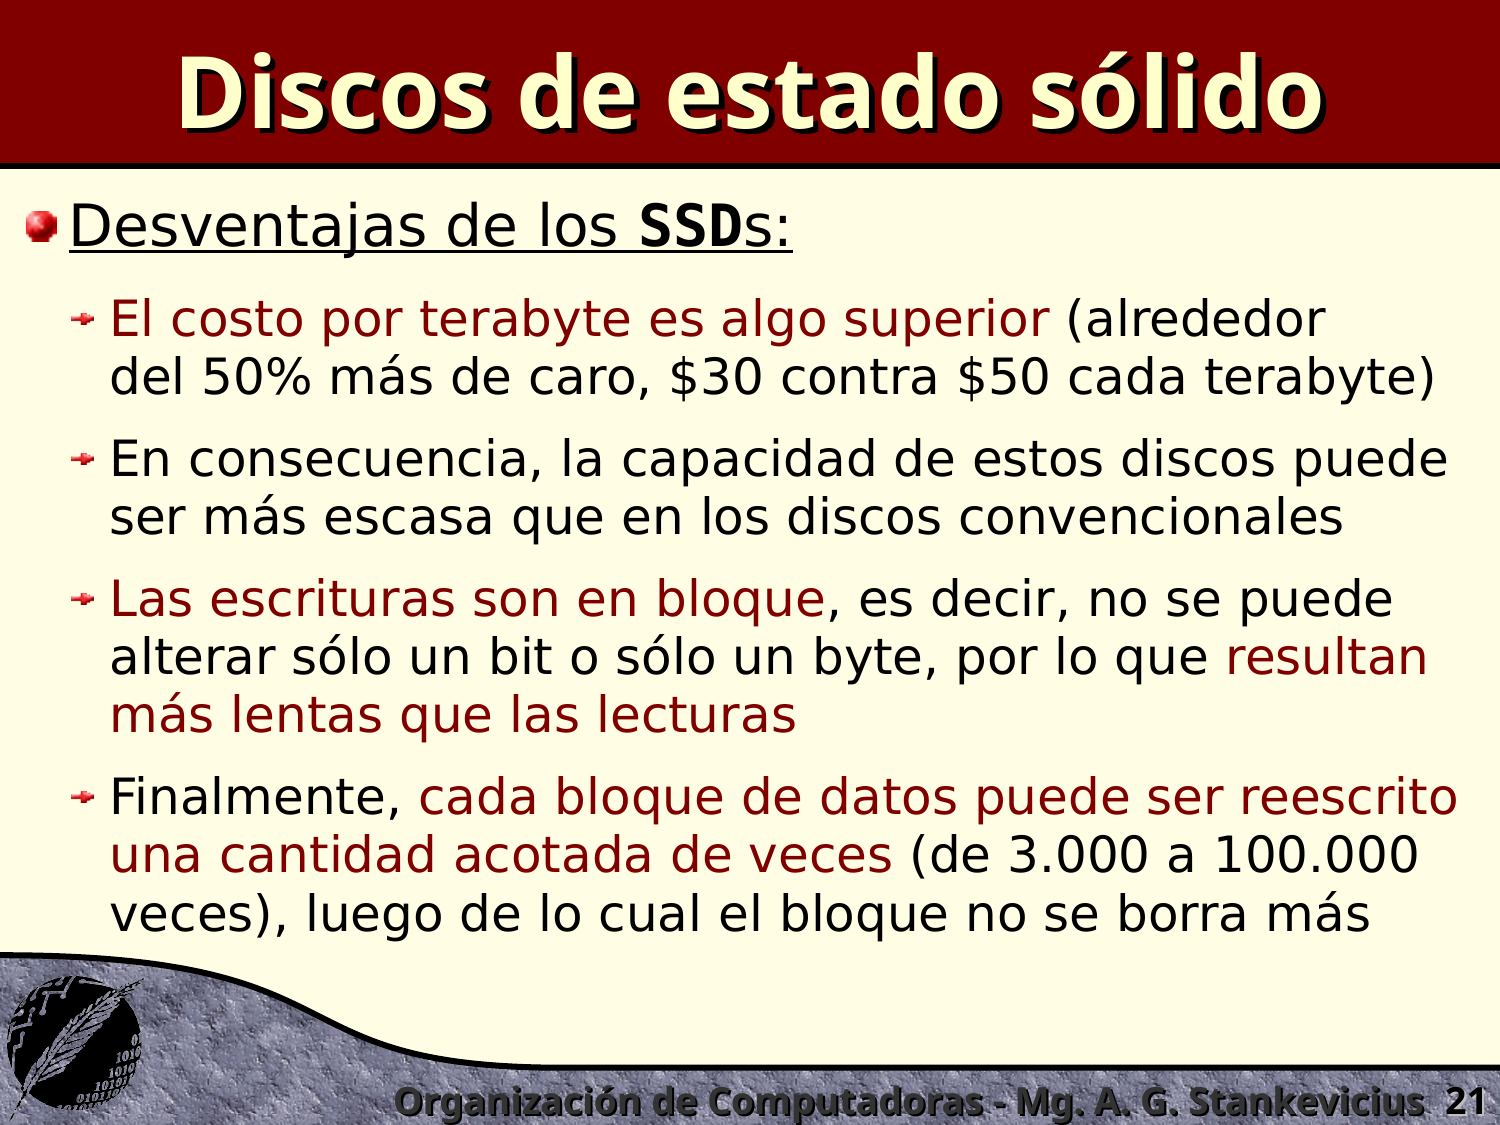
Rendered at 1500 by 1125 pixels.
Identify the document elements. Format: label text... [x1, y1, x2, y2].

picture [0, 959, 1500, 1125]
picture [802, 1100, 806, 1110]
picture [448, 1100, 455, 1110]
list Desventajas de los SSDs: El costo por terabyte es algo superior (alrededor del 50% más de caro, $30 contra $50 cada terabyte) En consecuencia, la capacidad de estos discos puede ser más escasa que en los discos convencionales Las escrituras son en bloque, es decir, no se puede alterar sólo un bit o sólo un byte, por lo que resultan más lentas que las lecturas Finalmente, cada bloque de datos puede ser reescrito una cantidad acotada de veces (de 3.000 a 100.000 veces), luego de lo cual el bloque no se borra más [11, 192, 1486, 947]
picture [1058, 1100, 1065, 1110]
title Discos de estado sólido [15, 5, 1485, 160]
